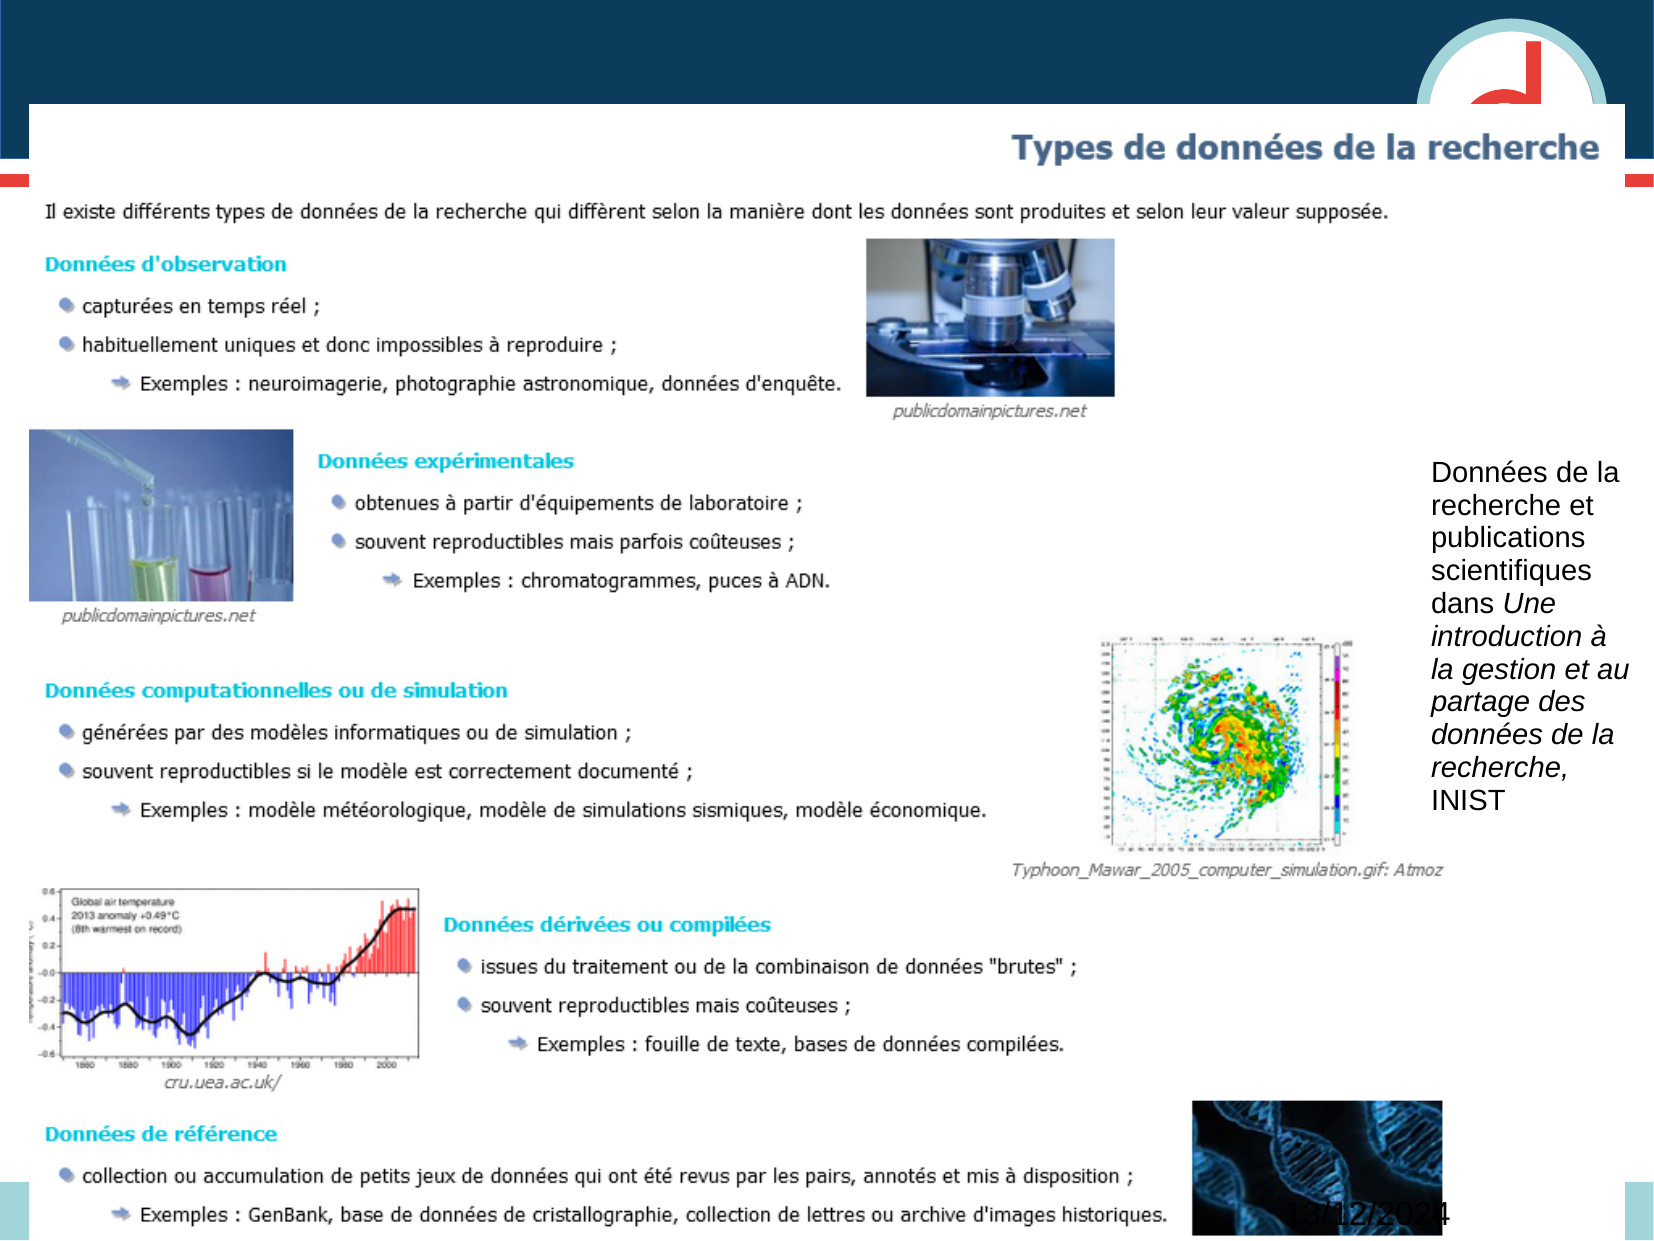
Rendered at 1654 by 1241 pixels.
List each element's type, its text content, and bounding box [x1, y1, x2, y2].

picture [29, 41, 1625, 1241]
text_box Données de la recherche et publications scientifiques dans Une introduction à la gestion et au partage des données de la recherche, INIST [1416, 448, 1646, 915]
text_box 13/12/2024 [1269, 1188, 1595, 1241]
